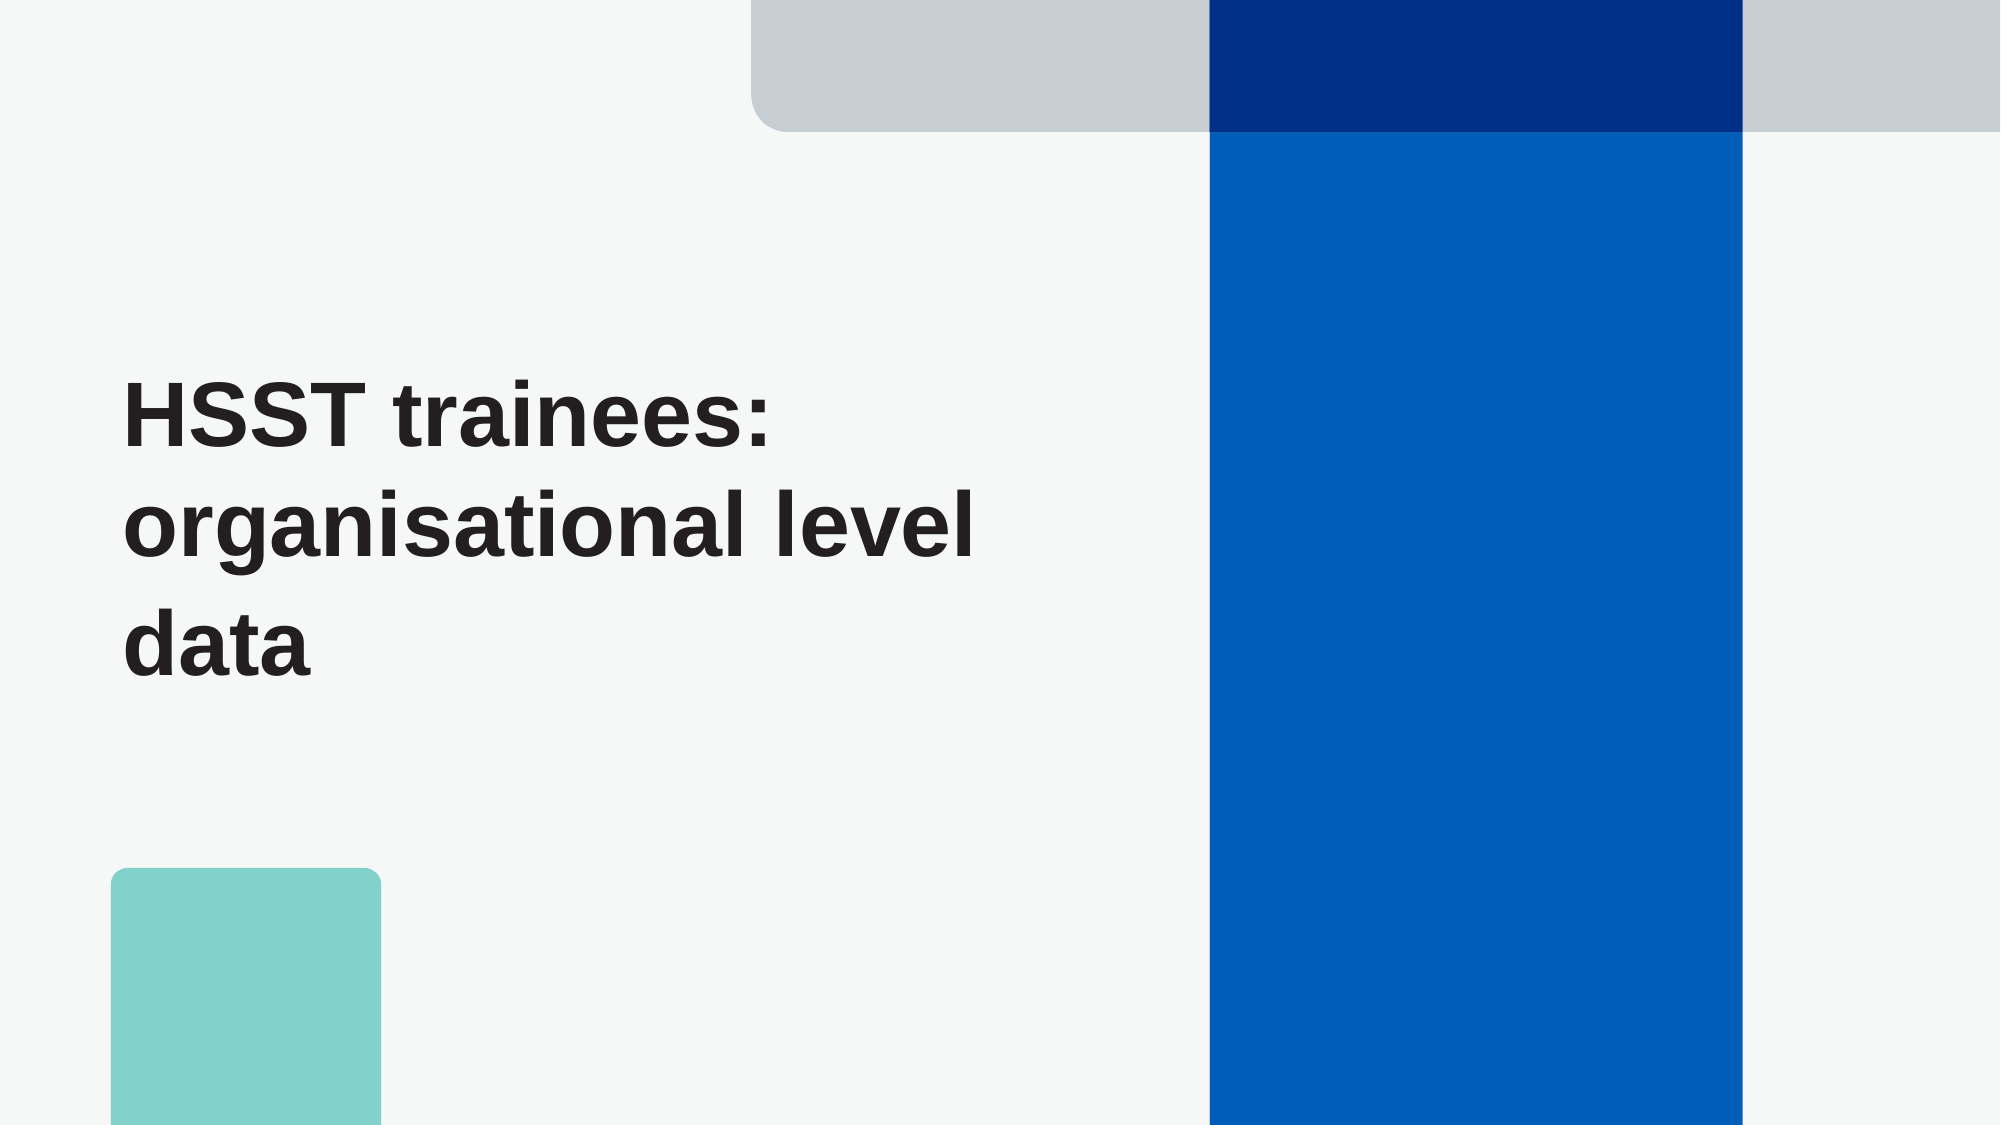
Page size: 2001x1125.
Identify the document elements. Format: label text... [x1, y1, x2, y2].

title HSST trainees: organisational level data [122, 355, 1188, 573]
